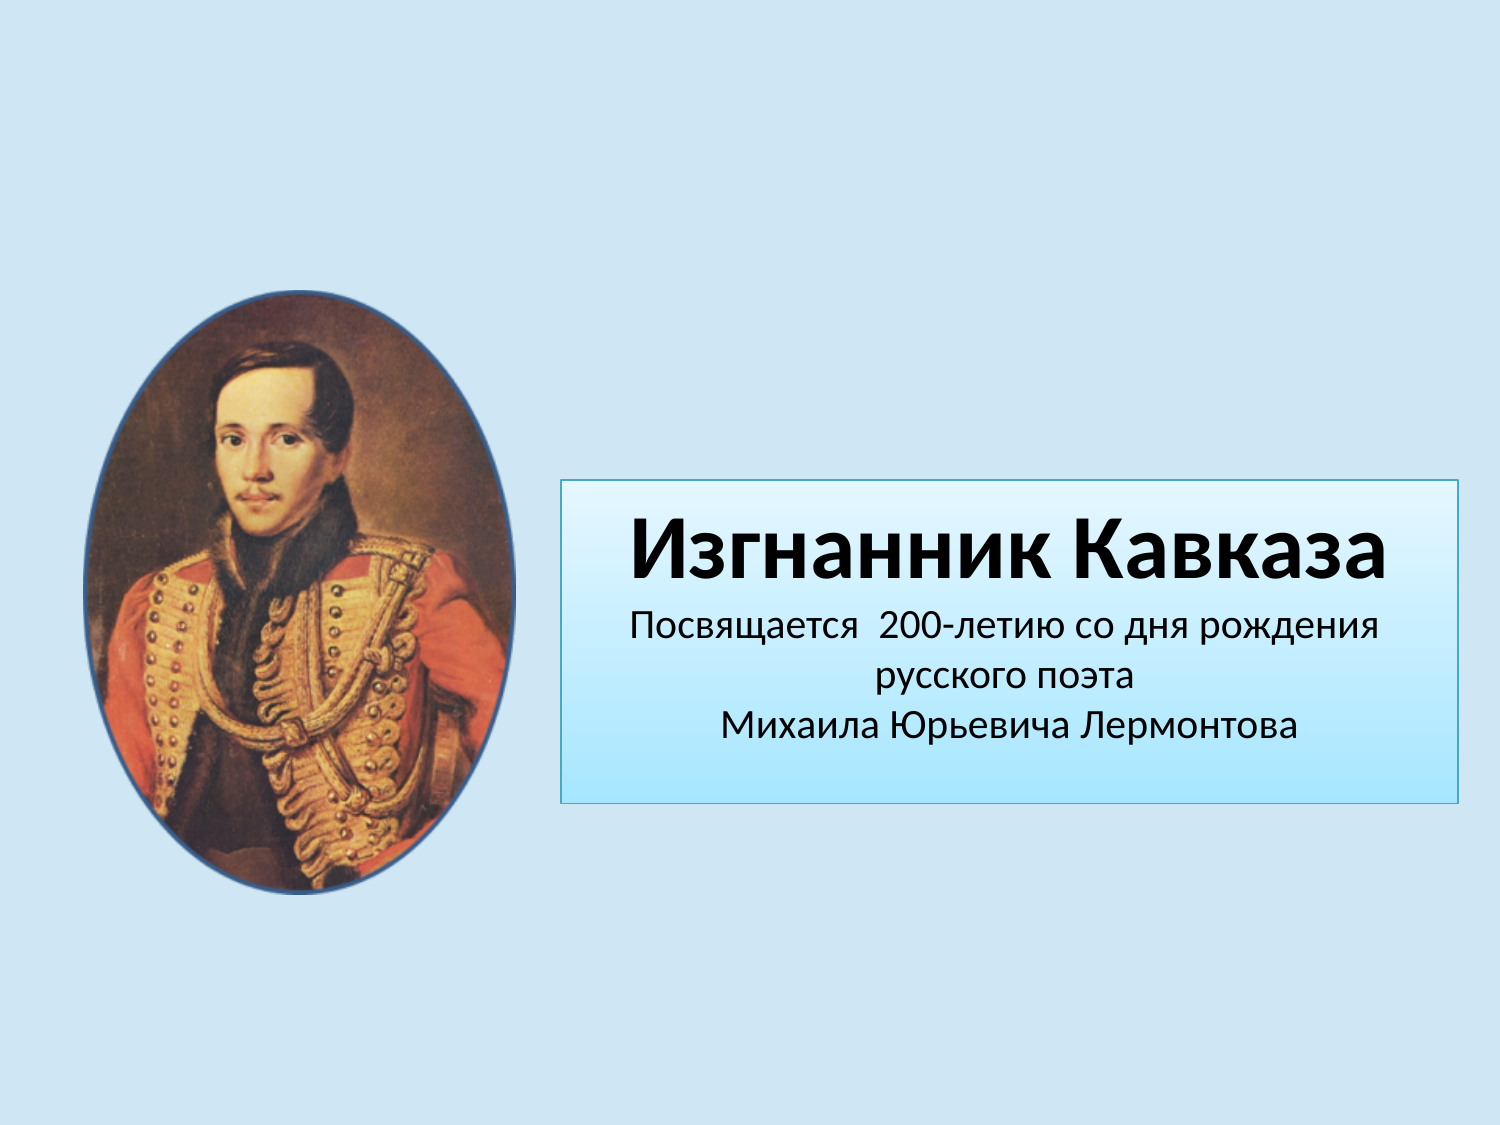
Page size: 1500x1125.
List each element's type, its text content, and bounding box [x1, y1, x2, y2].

title Изгнанник Кавказа Посвящается 200-летию со дня рождения русского поэта Михаила Юрьевича Лермонтова [561, 479, 1458, 804]
picture [83, 290, 516, 895]
